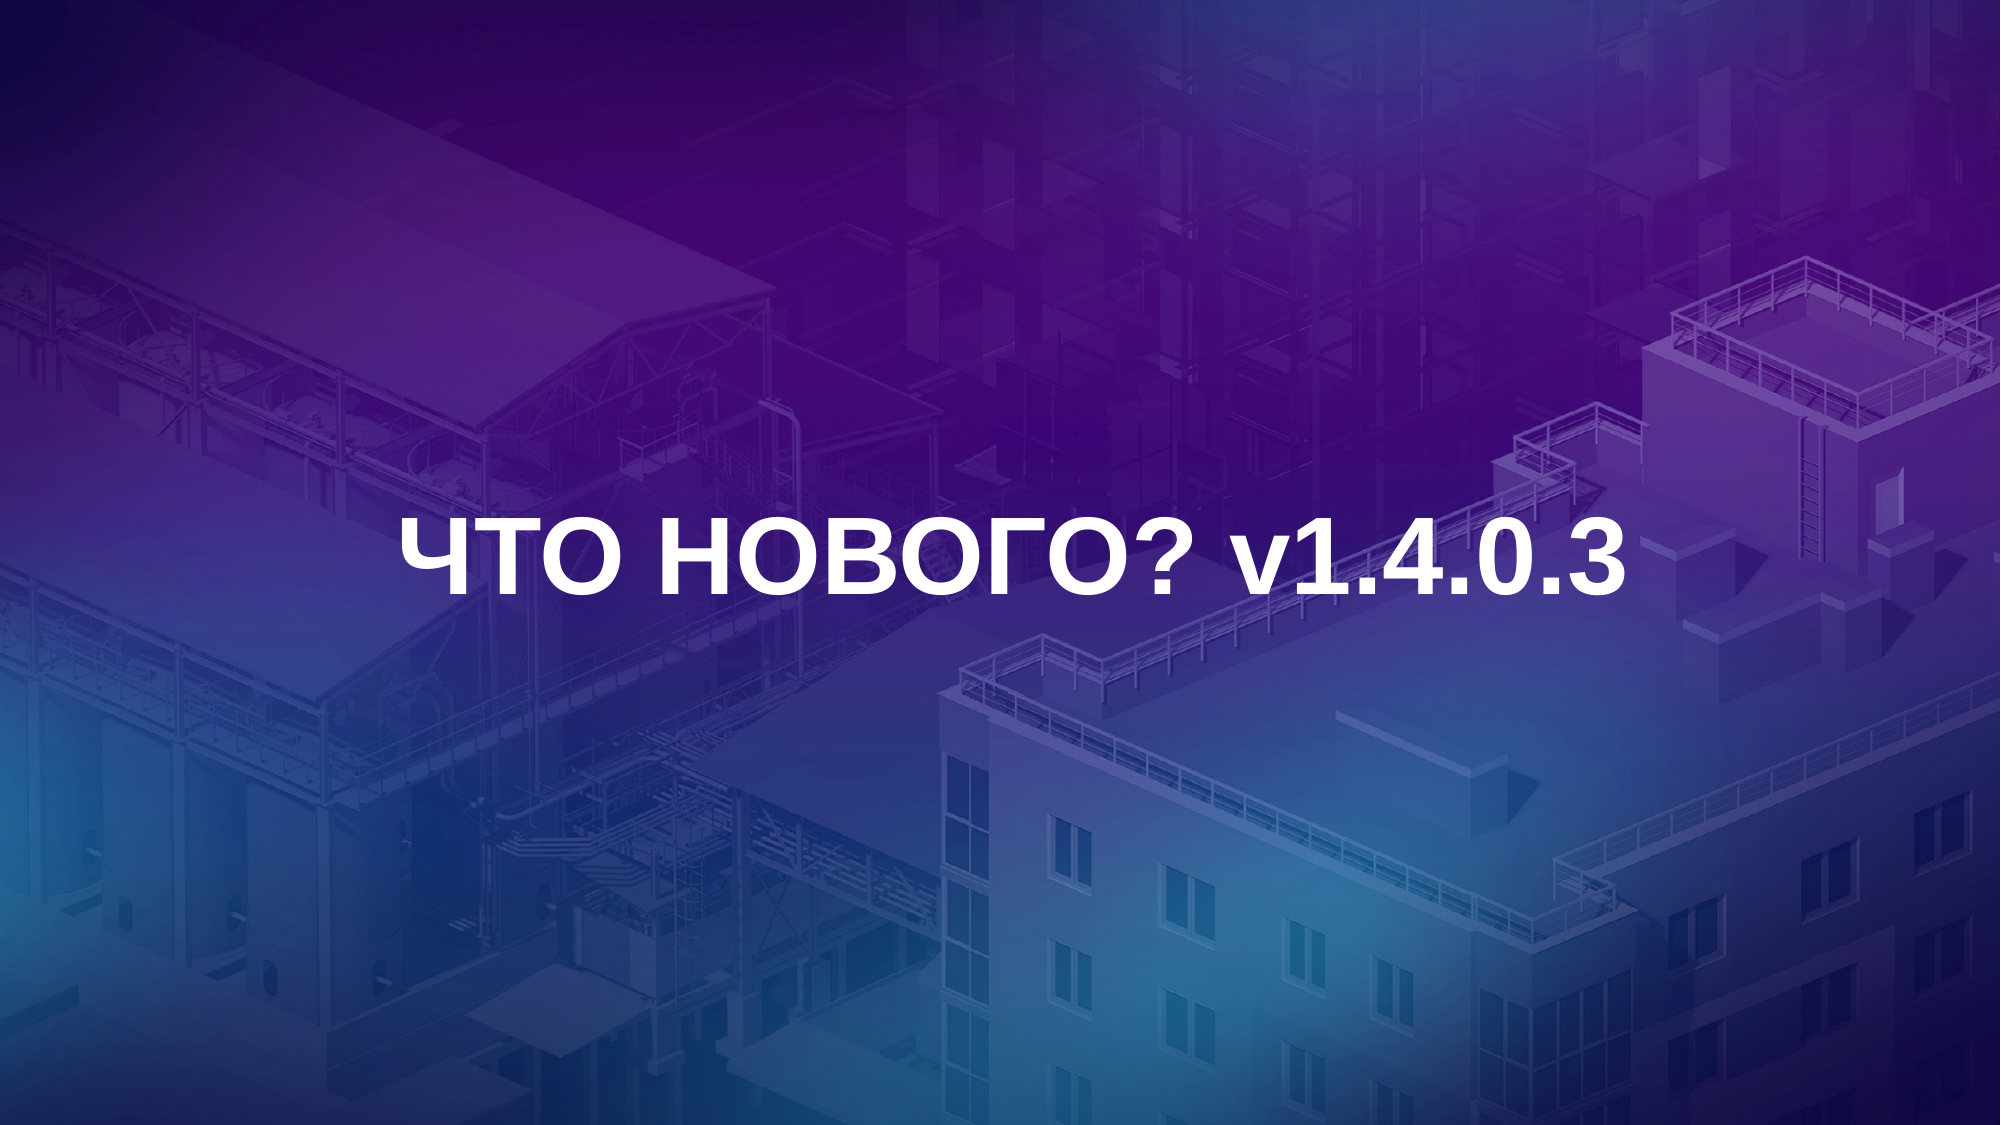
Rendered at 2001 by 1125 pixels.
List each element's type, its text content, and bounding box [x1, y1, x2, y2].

picture [0, 0, 2000, 1125]
text_box ЧТО НОВОГО? v1.4.0.3 [82, 499, 1945, 626]
